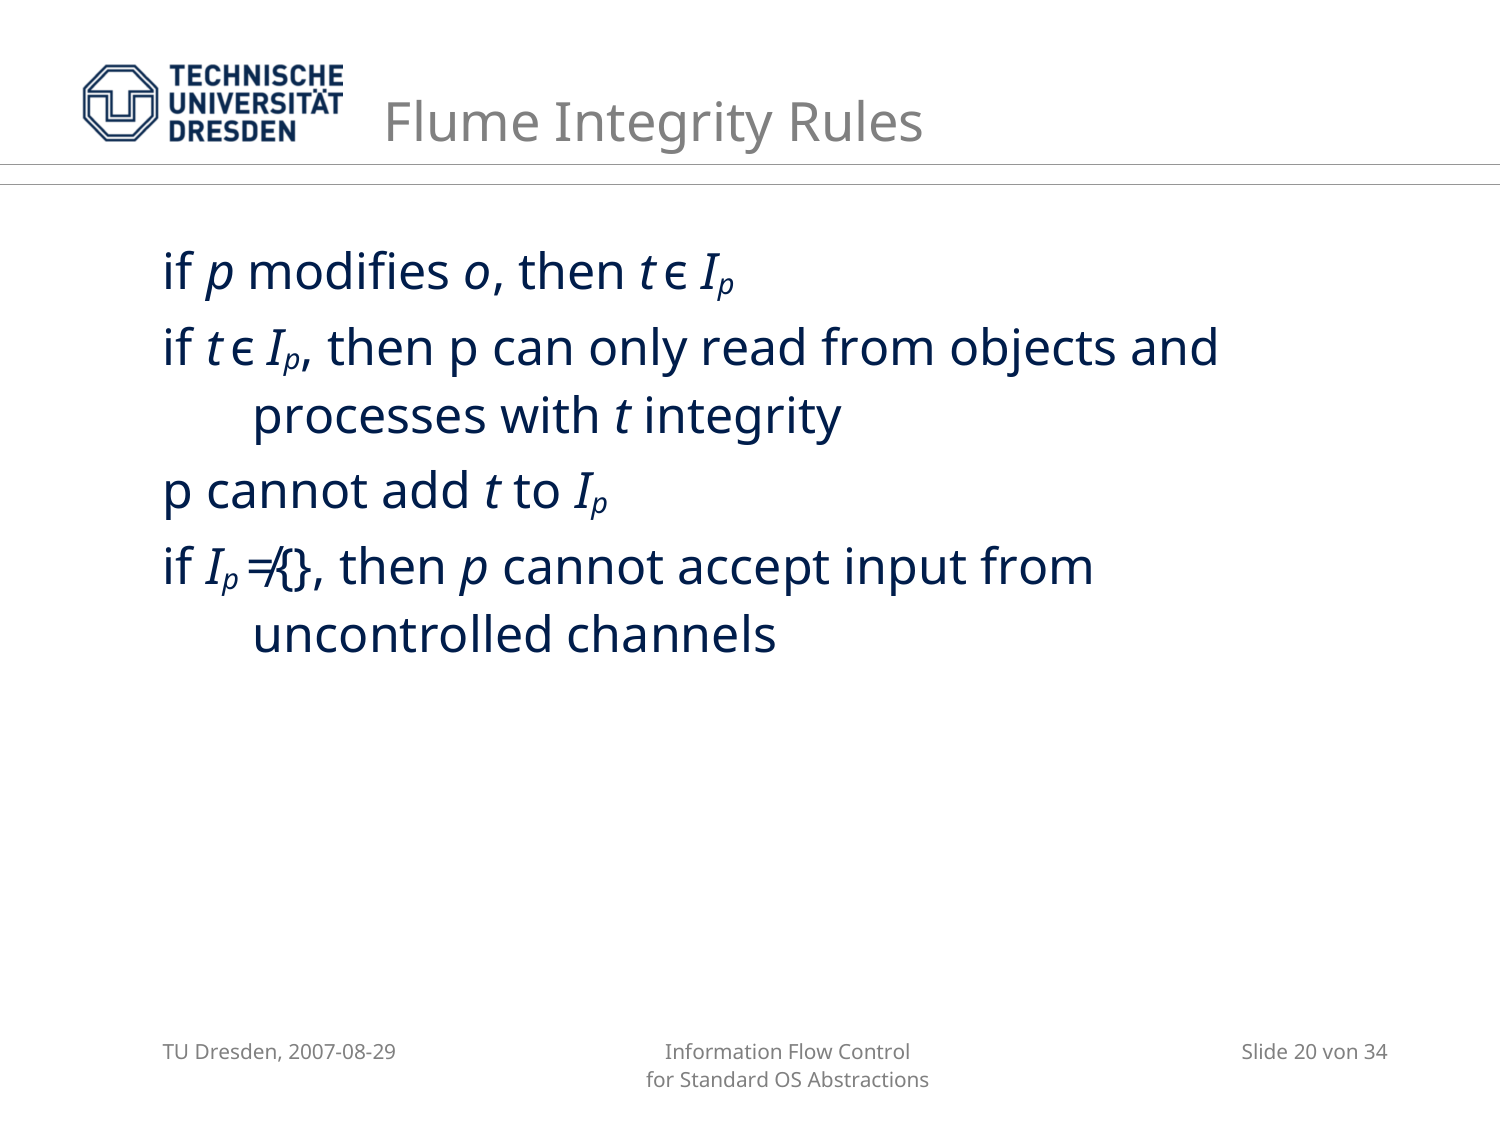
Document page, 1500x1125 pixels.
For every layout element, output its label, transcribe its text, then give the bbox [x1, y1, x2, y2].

picture [82, 64, 343, 142]
list if p modifies o, then t є Ip if t є Ip, then p can only read from objects and processes with t integrity p cannot add t to Ip if Ip ≠{}, then p cannot accept input from uncontrolled channels [162, 236, 1388, 990]
title Flume Integrity Rules [383, 87, 1468, 154]
